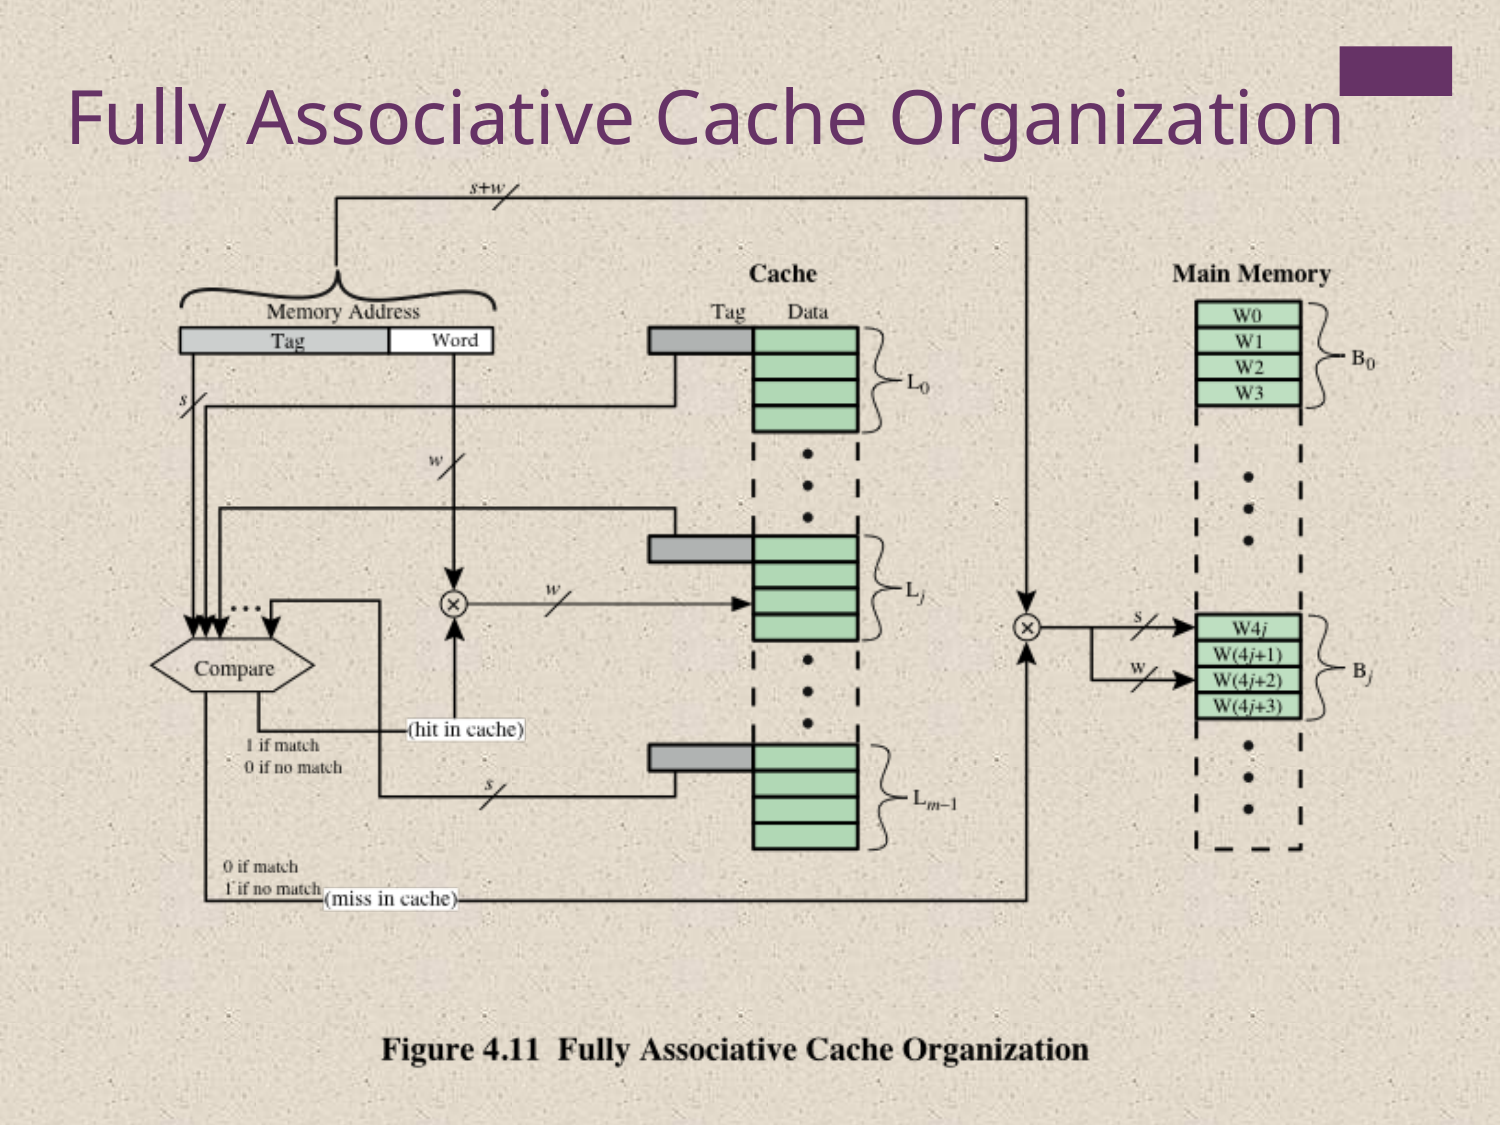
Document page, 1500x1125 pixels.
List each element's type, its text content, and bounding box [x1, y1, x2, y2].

title Fully Associative Cache Organization [50, 62, 1500, 125]
picture [0, 0, 1500, 1125]
